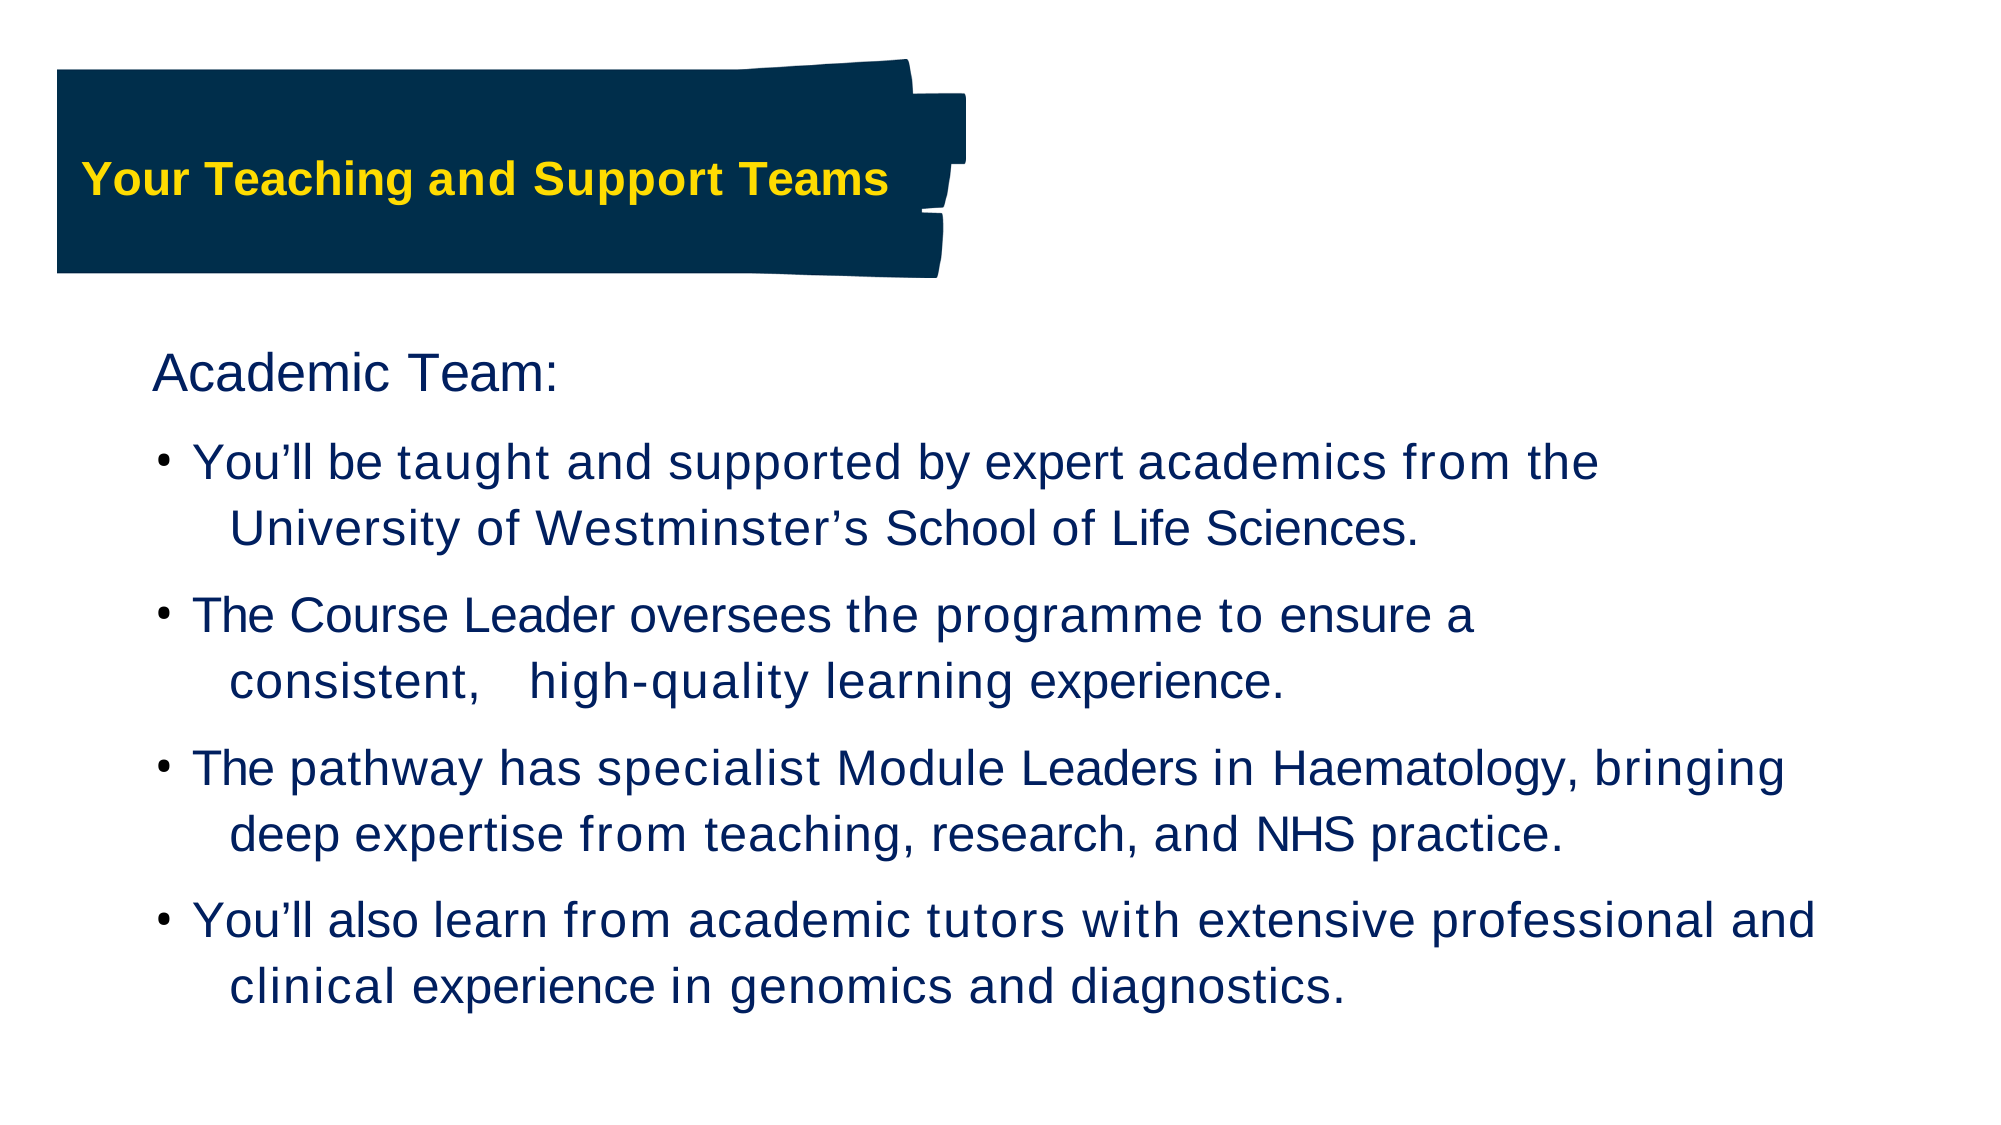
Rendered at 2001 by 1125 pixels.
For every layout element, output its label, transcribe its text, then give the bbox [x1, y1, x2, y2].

title Academic Team: [150, 335, 561, 405]
picture [57, 59, 966, 278]
text_box You’ll be taught and supported by expert academics from the University of Westminster’s School of Life Sciences. The Course Leader oversees the programme to ensure a consistent, high-quality learning experience. The pathway has specialist Module Leaders in Haematology, bringing deep expertise from teaching, research, and NHS practice. You’ll also learn from academic tutors with extensive professional and clinical experience in genomics and diagnostics. [150, 421, 1830, 1017]
text_box Your Teaching and Support Teams [78, 145, 900, 208]
